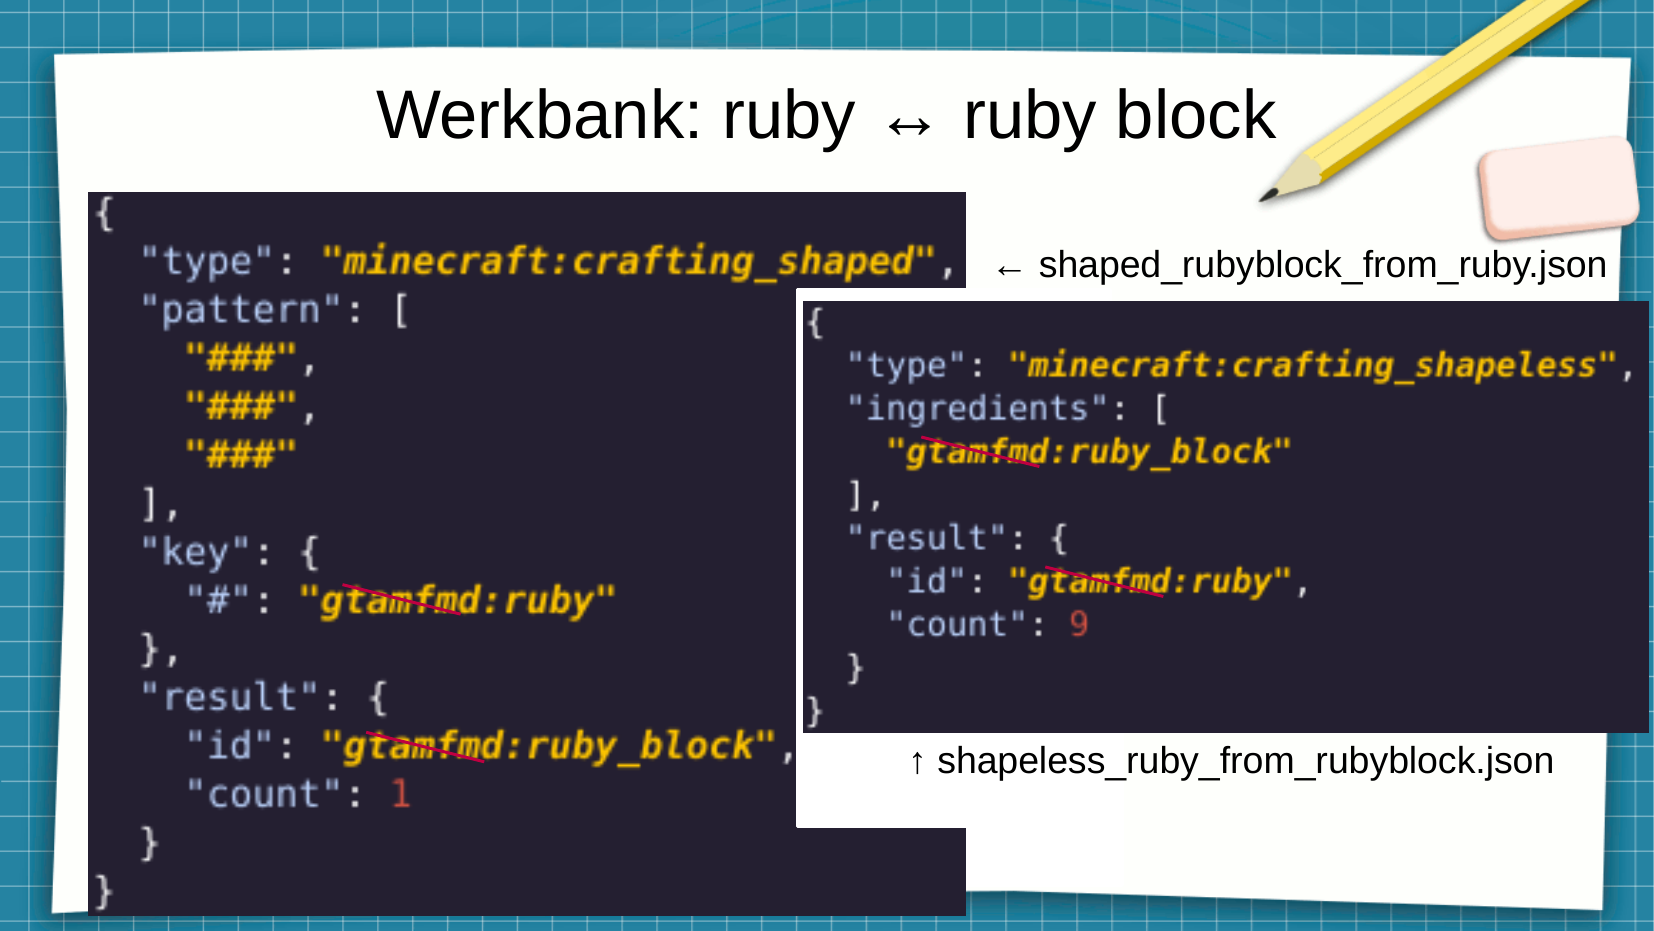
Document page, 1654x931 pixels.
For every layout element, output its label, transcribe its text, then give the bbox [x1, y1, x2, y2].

text_box ↑ shapeless_ruby_from_rubyblock.json [891, 732, 1571, 792]
text_box ← shaped_rubyblock_from_ruby.json [974, 236, 1625, 294]
text_box [797, 289, 1123, 886]
title Werkbank: ruby ↔ ruby block [82, 37, 1571, 193]
picture [0, 0, 1654, 931]
